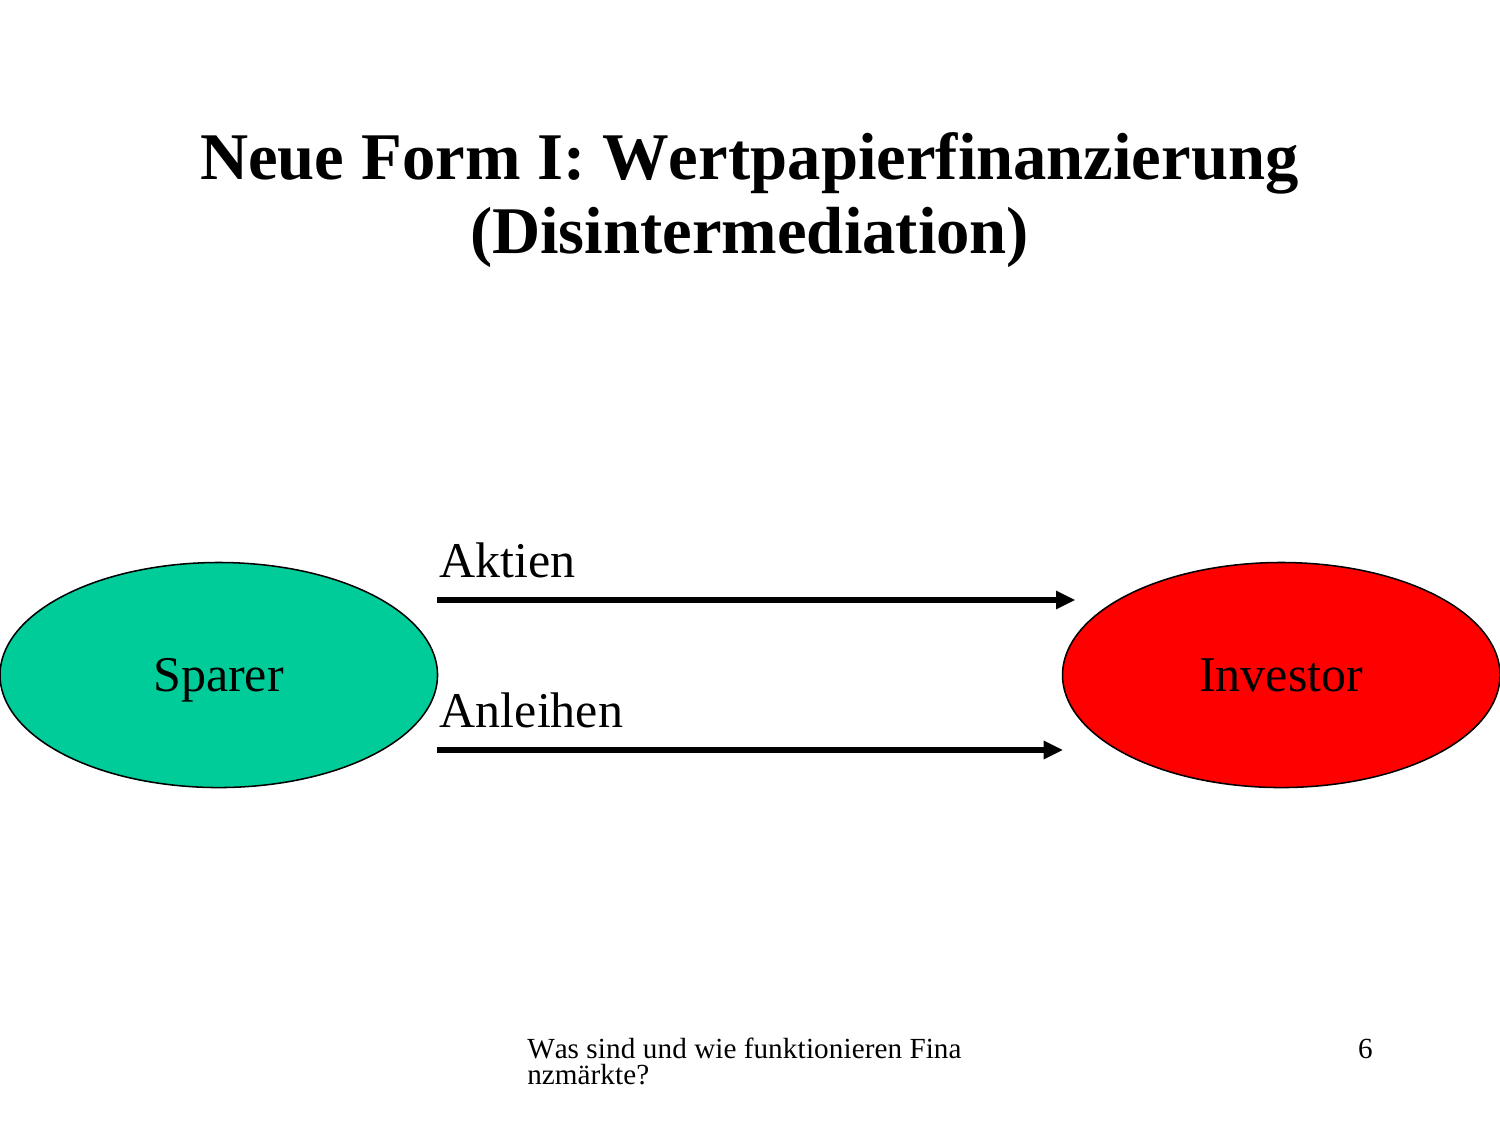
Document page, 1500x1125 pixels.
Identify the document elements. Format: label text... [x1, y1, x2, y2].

text_box Sparer [0, 562, 438, 788]
text_box Aktien [425, 524, 1013, 596]
text_box Neue Form I: Wertpapierfinanzierung (Disintermediation) [112, 99, 1388, 288]
text_box Anleihen [425, 674, 876, 746]
text_box Investor [1062, 562, 1500, 788]
